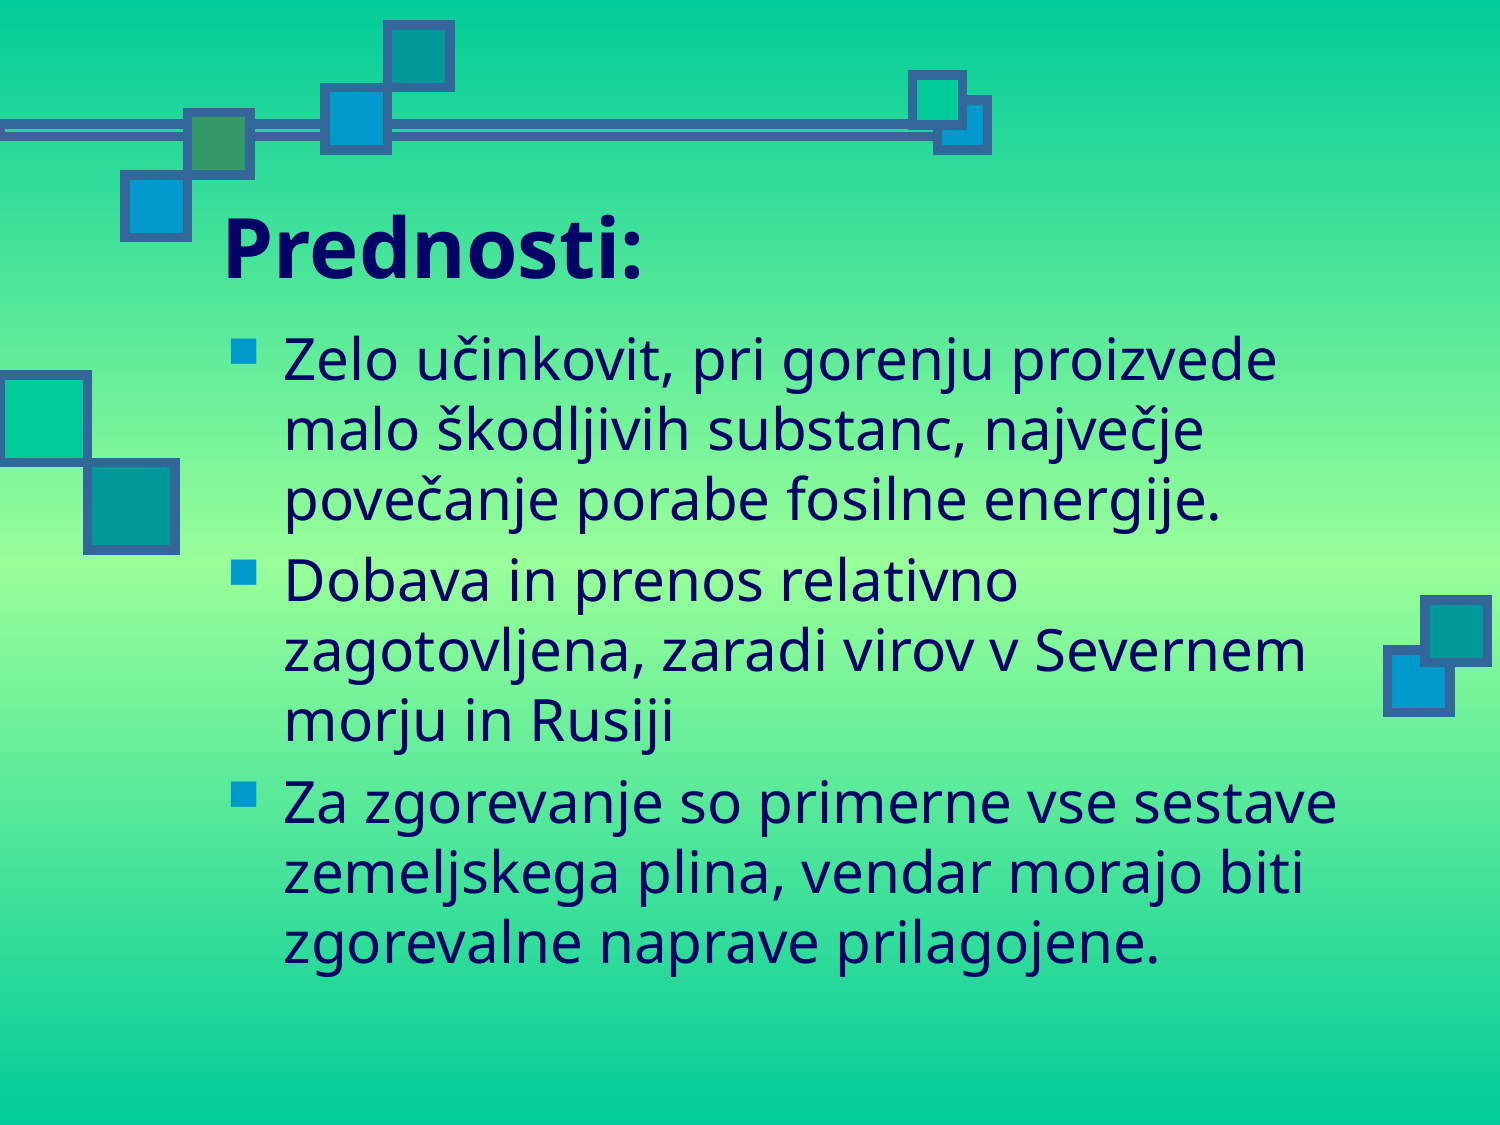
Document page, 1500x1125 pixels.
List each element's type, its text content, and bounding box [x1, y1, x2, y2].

title Prednosti: [206, 184, 1369, 406]
list Zelo učinkovit, pri gorenju proizvede malo škodljivih substanc, največje povečanje porabe fosilne energije. Dobava in prenos relativno zagotovljena, zaradi virov v Severnem morju in Rusiji Za zgorevanje so primerne vse sestave zemeljskega plina, vendar morajo biti zgorevalne naprave prilagojene. [212, 314, 1375, 1013]
